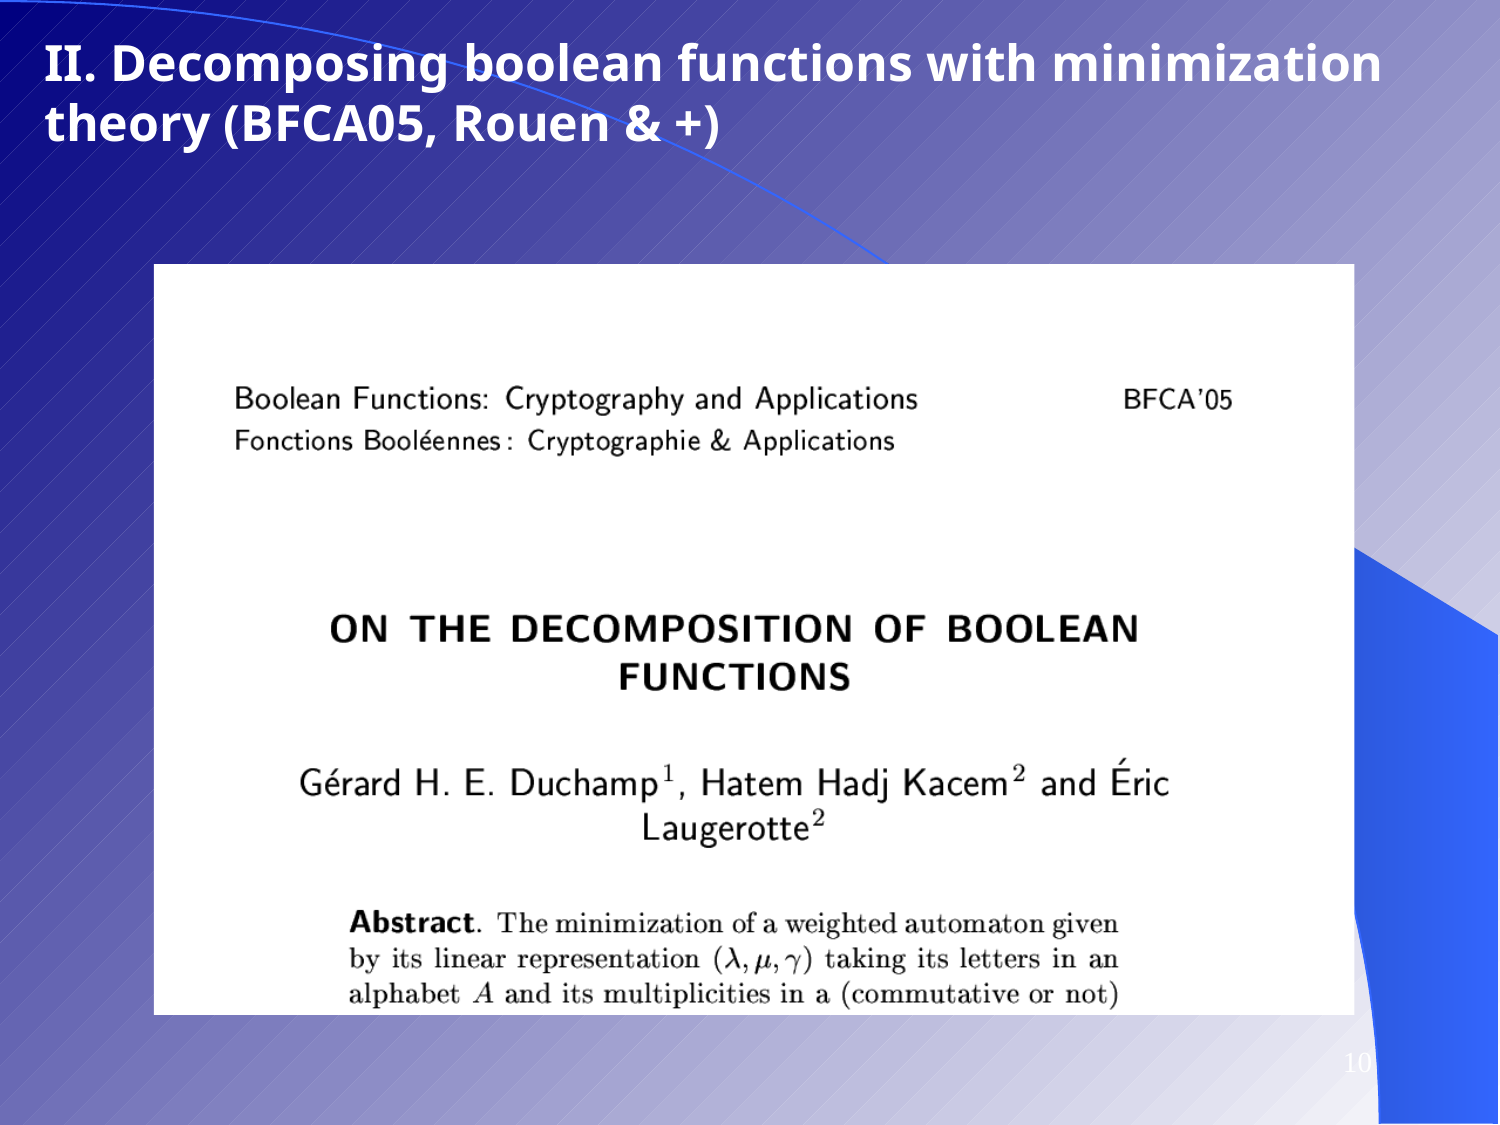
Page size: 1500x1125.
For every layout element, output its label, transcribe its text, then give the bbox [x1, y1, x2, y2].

text_box II. Decomposing boolean functions with minimization theory (BFCA05, Rouen & +) [29, 24, 1479, 159]
picture [153, 264, 1355, 1015]
